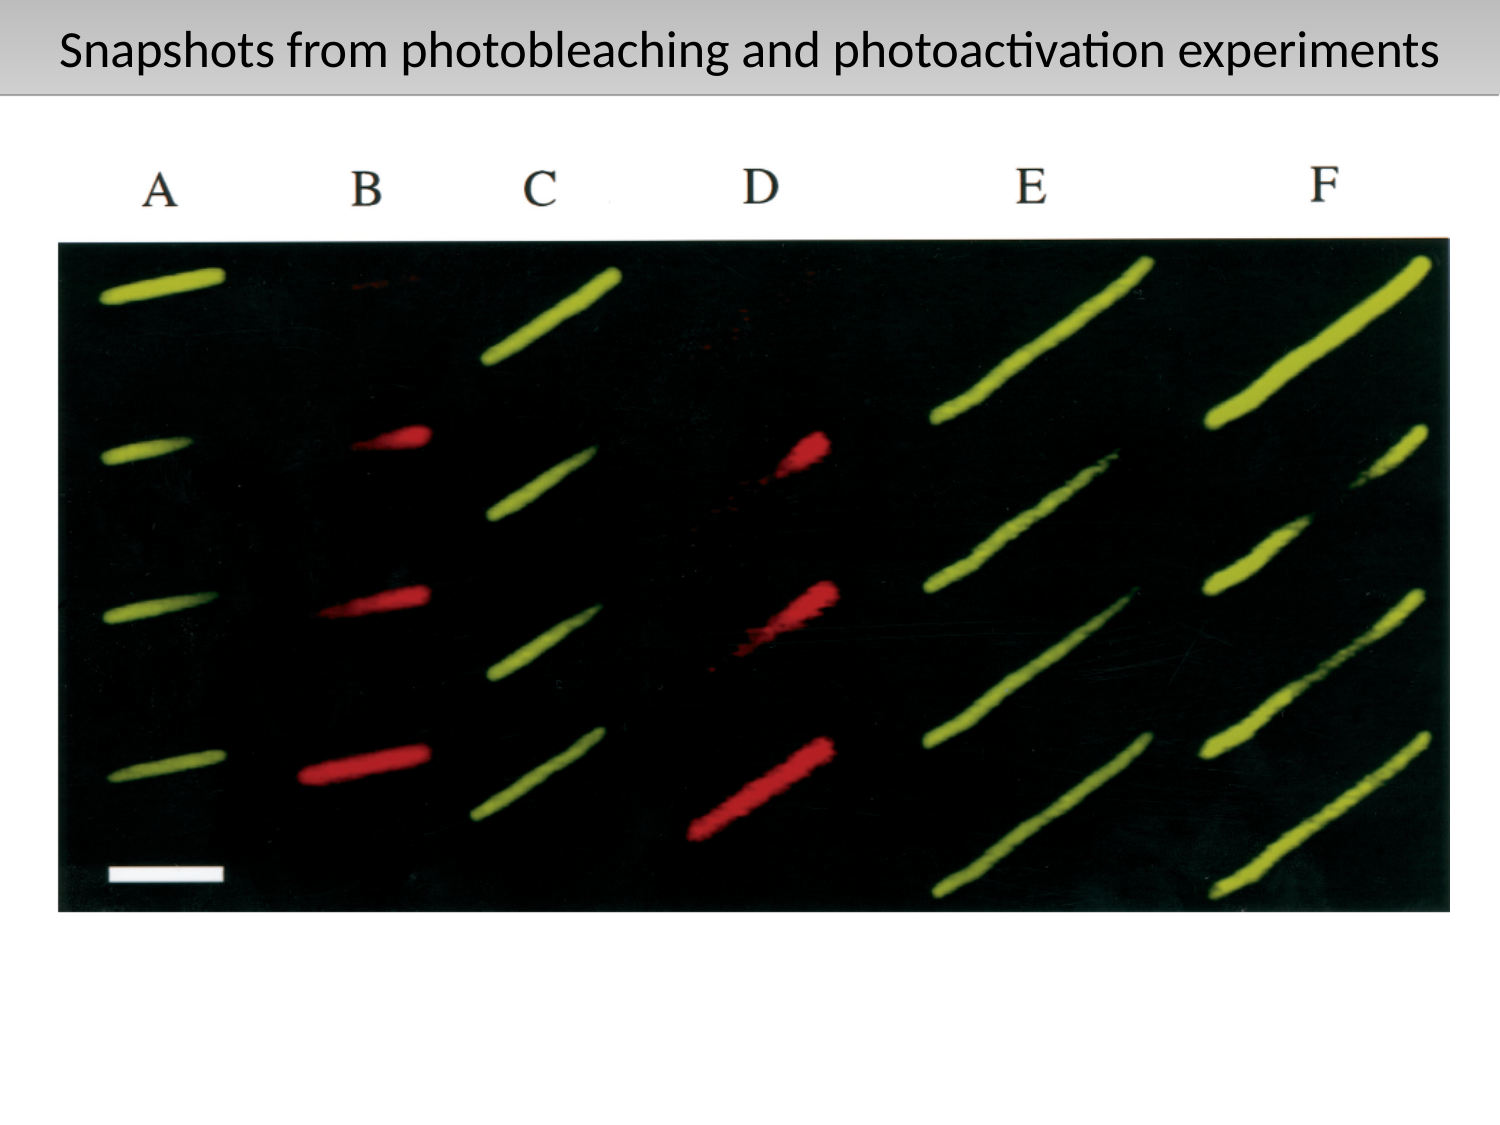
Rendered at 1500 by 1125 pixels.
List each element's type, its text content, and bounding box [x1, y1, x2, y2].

picture [0, 162, 1450, 922]
title Snapshots from photobleaching and photoactivation experiments [9, 0, 1463, 89]
